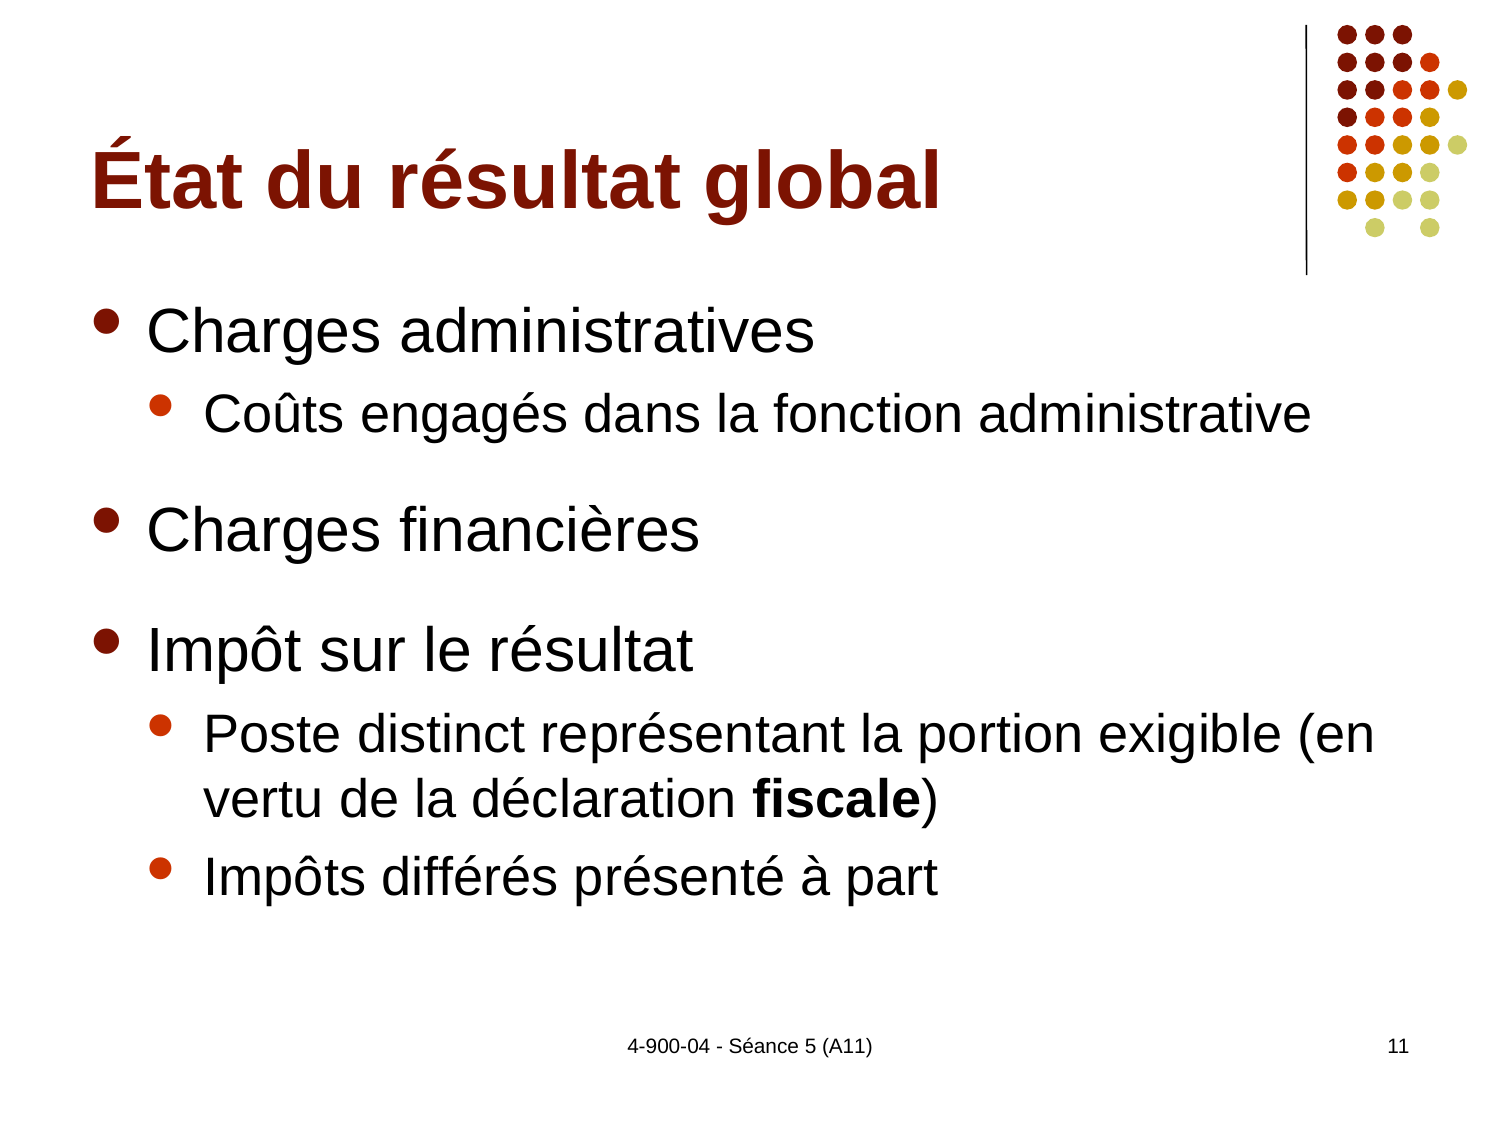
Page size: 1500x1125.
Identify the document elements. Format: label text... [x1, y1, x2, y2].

text_box 4-900-04 - Séance 5 (A11) [512, 1025, 988, 1101]
text_box État du résultat global [74, 20, 1313, 233]
text_box Charges administratives Coûts engagés dans la fonction administrative Charges financières Impôt sur le résultat Poste distinct représentant la portion exigible (en vertu de la déclaration fiscale) Impôts différés présenté à part [75, 282, 1426, 1006]
text_box <numéro> [1074, 1025, 1426, 1101]
